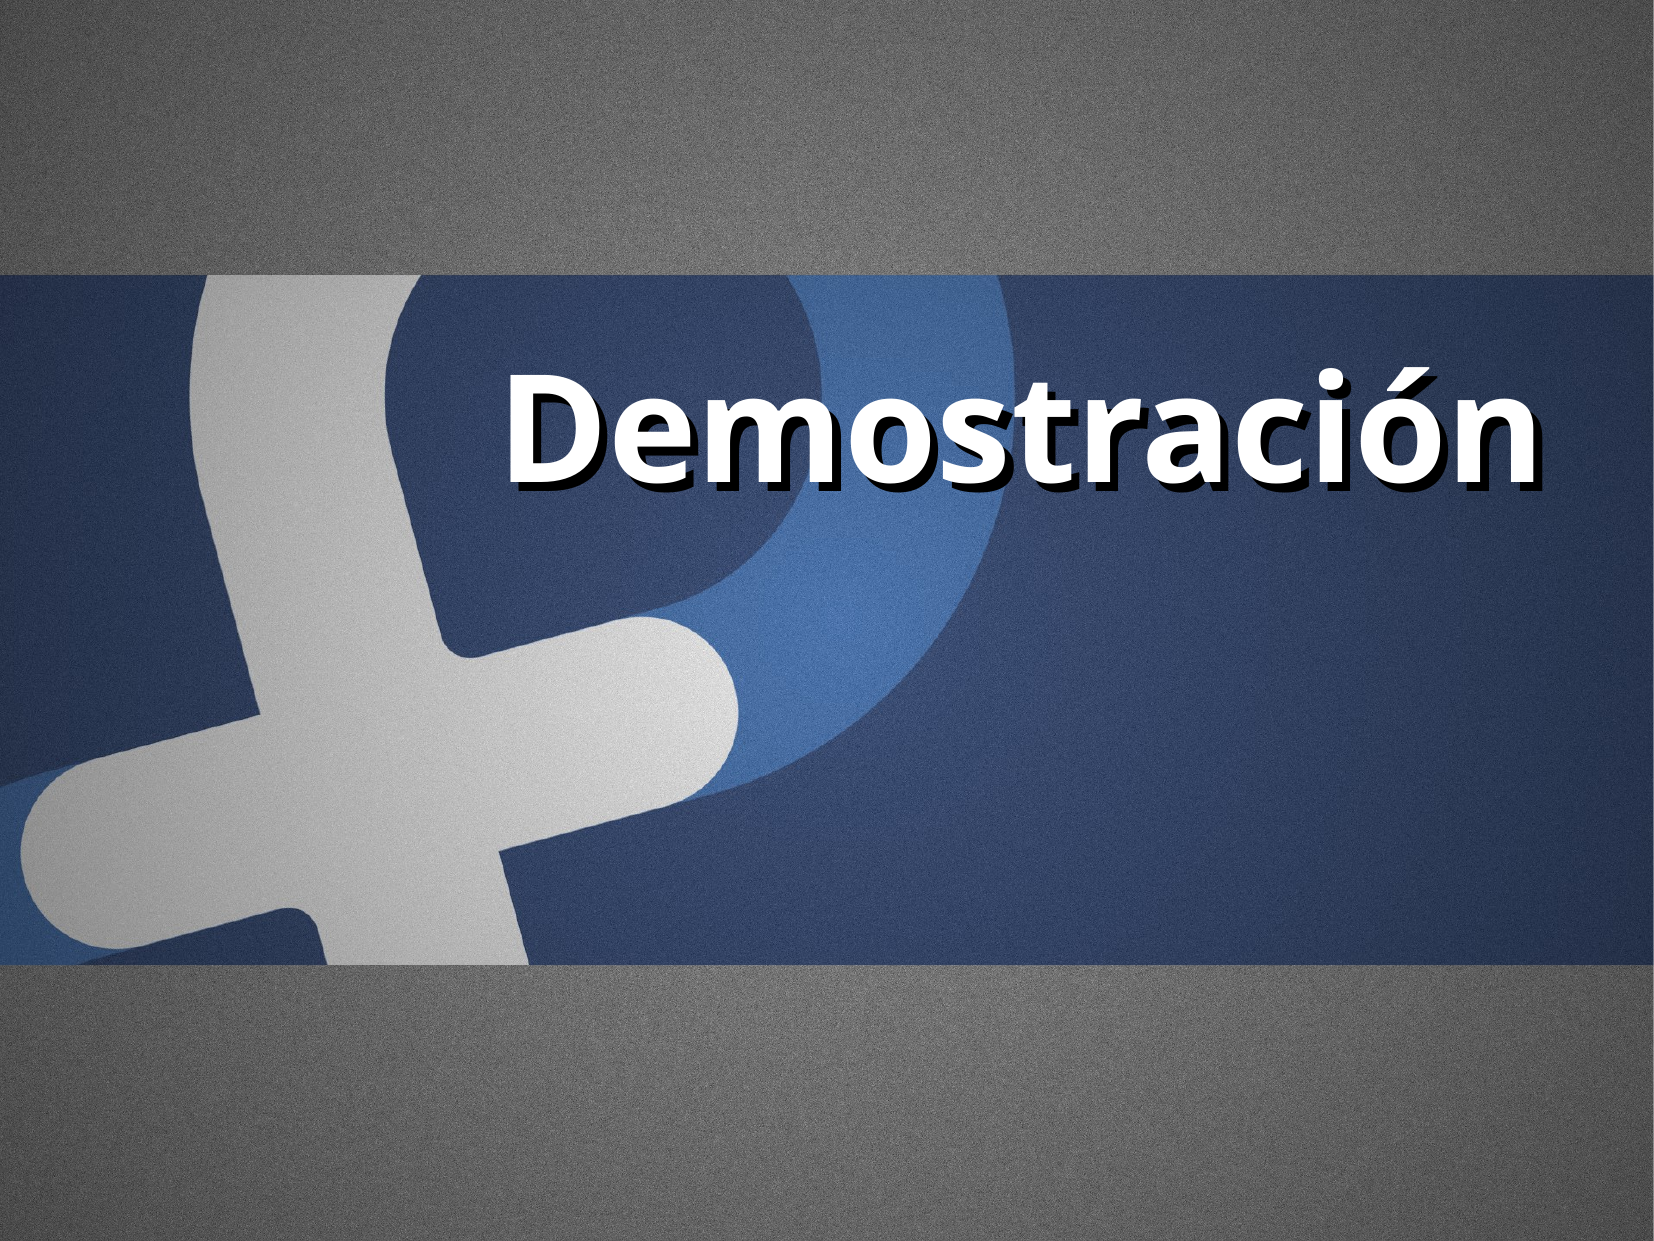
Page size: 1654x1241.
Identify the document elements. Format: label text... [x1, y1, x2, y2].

text_box Demostración [446, 315, 1561, 654]
picture [0, 0, 1654, 1241]
